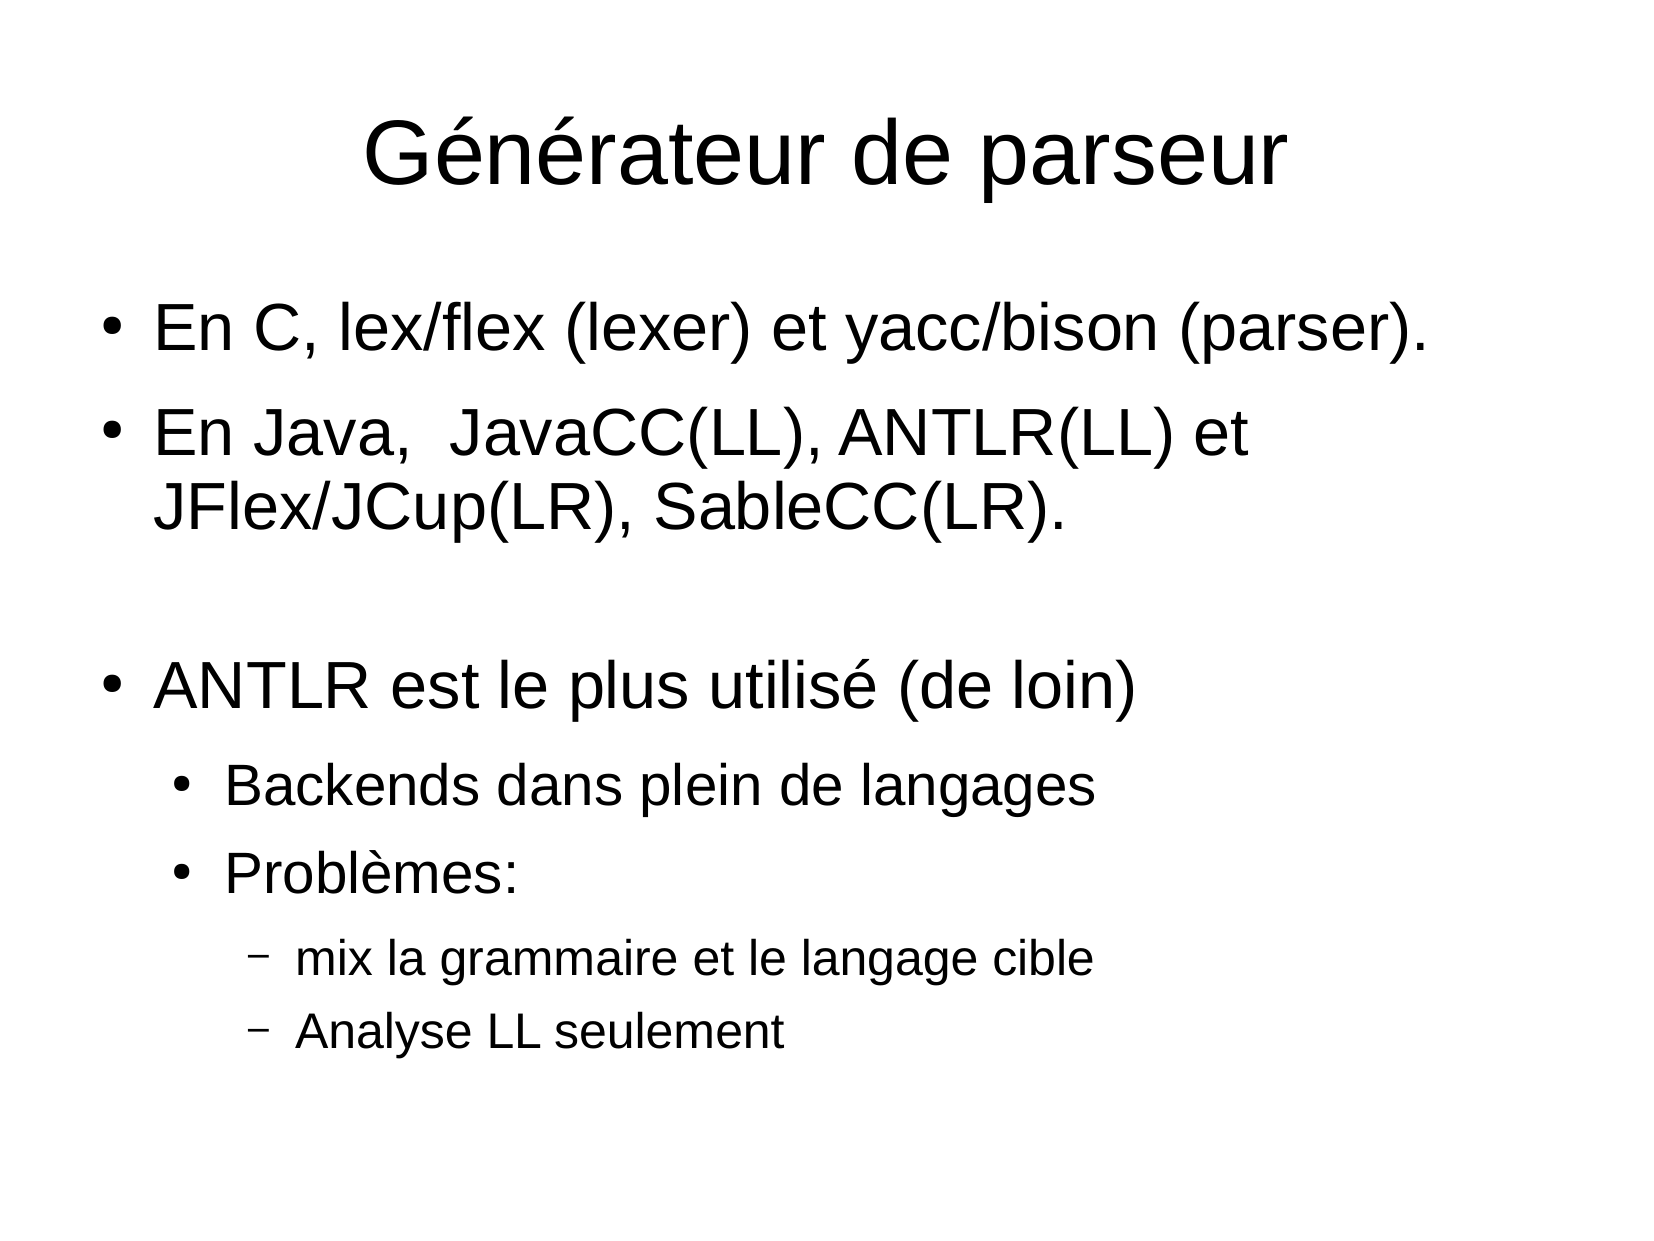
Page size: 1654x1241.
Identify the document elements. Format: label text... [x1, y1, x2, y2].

list En C, lex/flex (lexer) et yacc/bison (parser). En Java, JavaCC(LL), ANTLR(LL) et JFlex/JCup(LR), SableCC(LR). ANTLR est le plus utilisé (de loin) Backends dans plein de langages Problèmes: mix la grammaire et le langage cible Analyse LL seulement [82, 290, 1571, 1094]
title Générateur de parseur [82, 56, 1571, 250]
